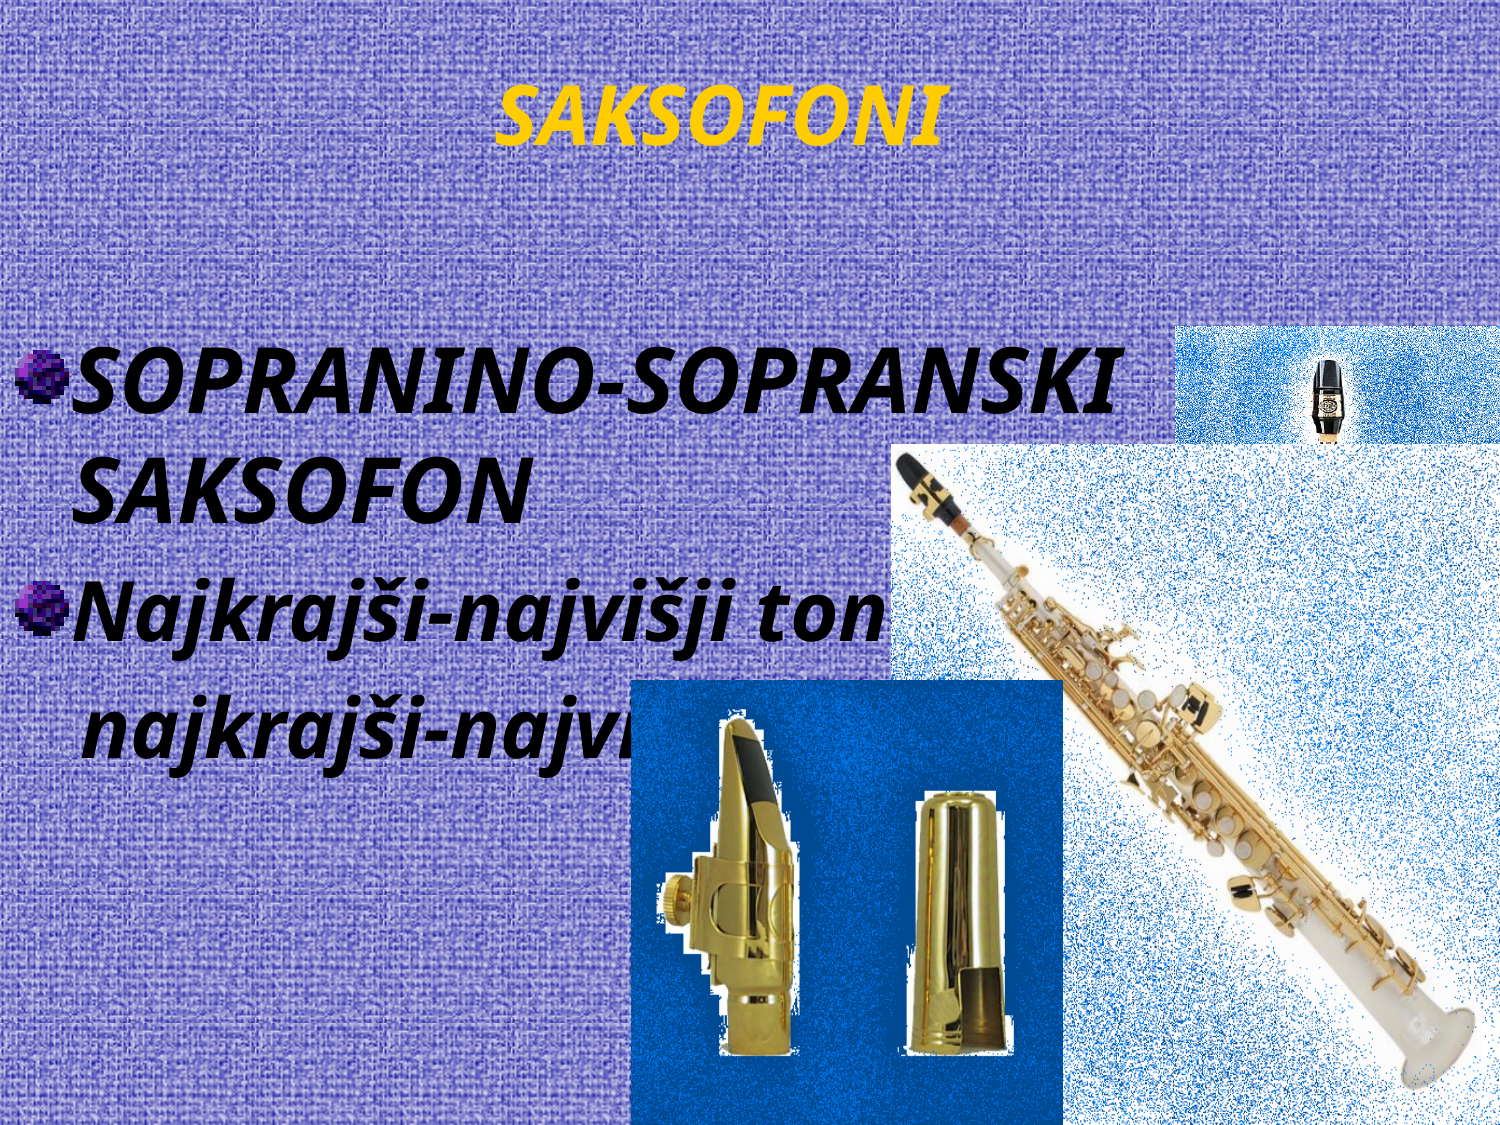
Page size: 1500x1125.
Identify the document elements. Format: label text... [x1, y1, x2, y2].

list SOPRANINO-SOPRANSKI SAKSOFON Najkrajši-najvišji ton - 2# najkrajši-najvišji ton [0, 314, 1350, 1073]
picture [0, 0, 1500, 1125]
text_box SAKSOFONI [183, 54, 1258, 256]
